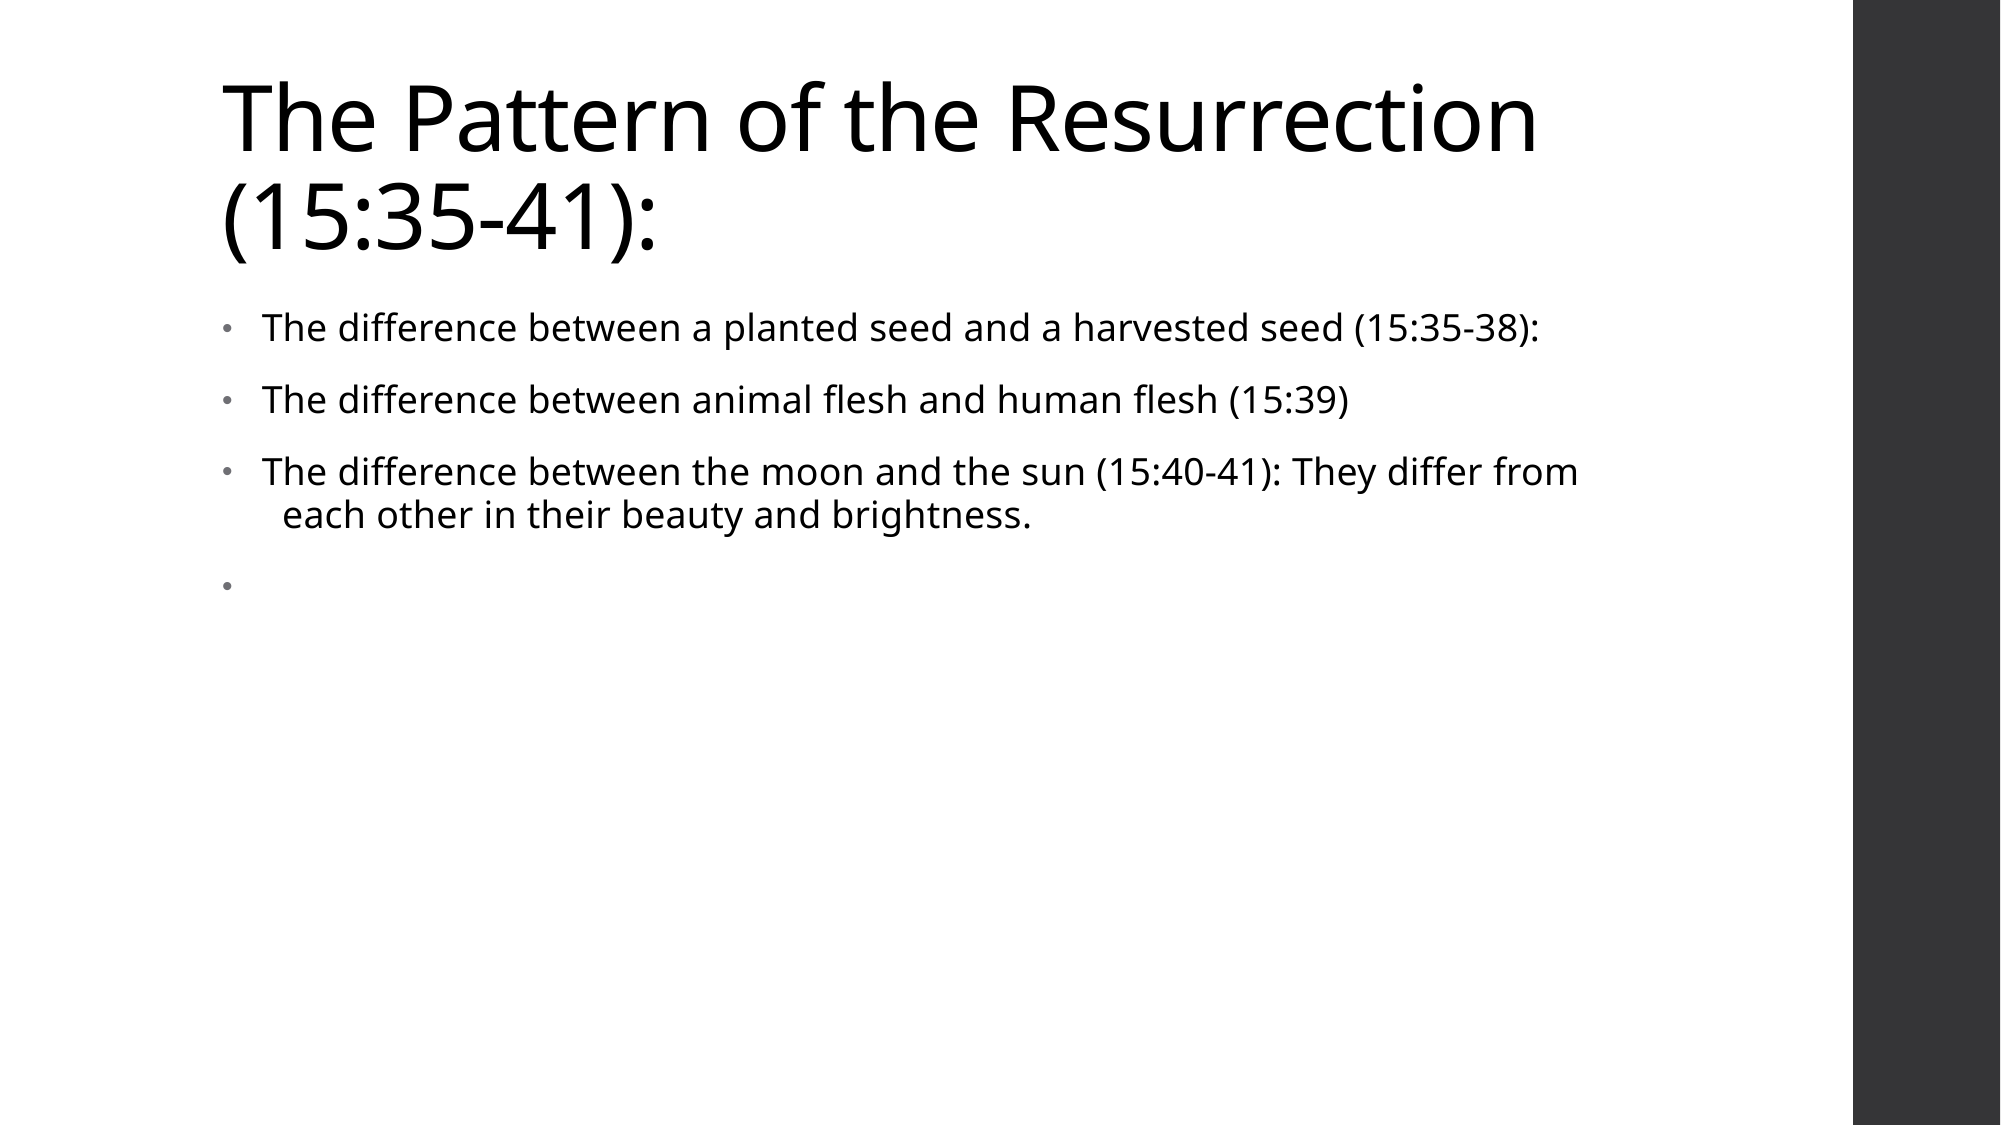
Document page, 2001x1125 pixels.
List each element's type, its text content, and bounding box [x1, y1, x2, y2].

list The difference between a planted seed and a harvested seed (15:35-38): The difference between animal flesh and human flesh (15:39) The difference between the moon and the sun (15:40-41): They differ from each other in their beauty and brightness. [206, 299, 1617, 1014]
title The Pattern of the Resurrection (15:35-41): [206, 60, 1797, 278]
